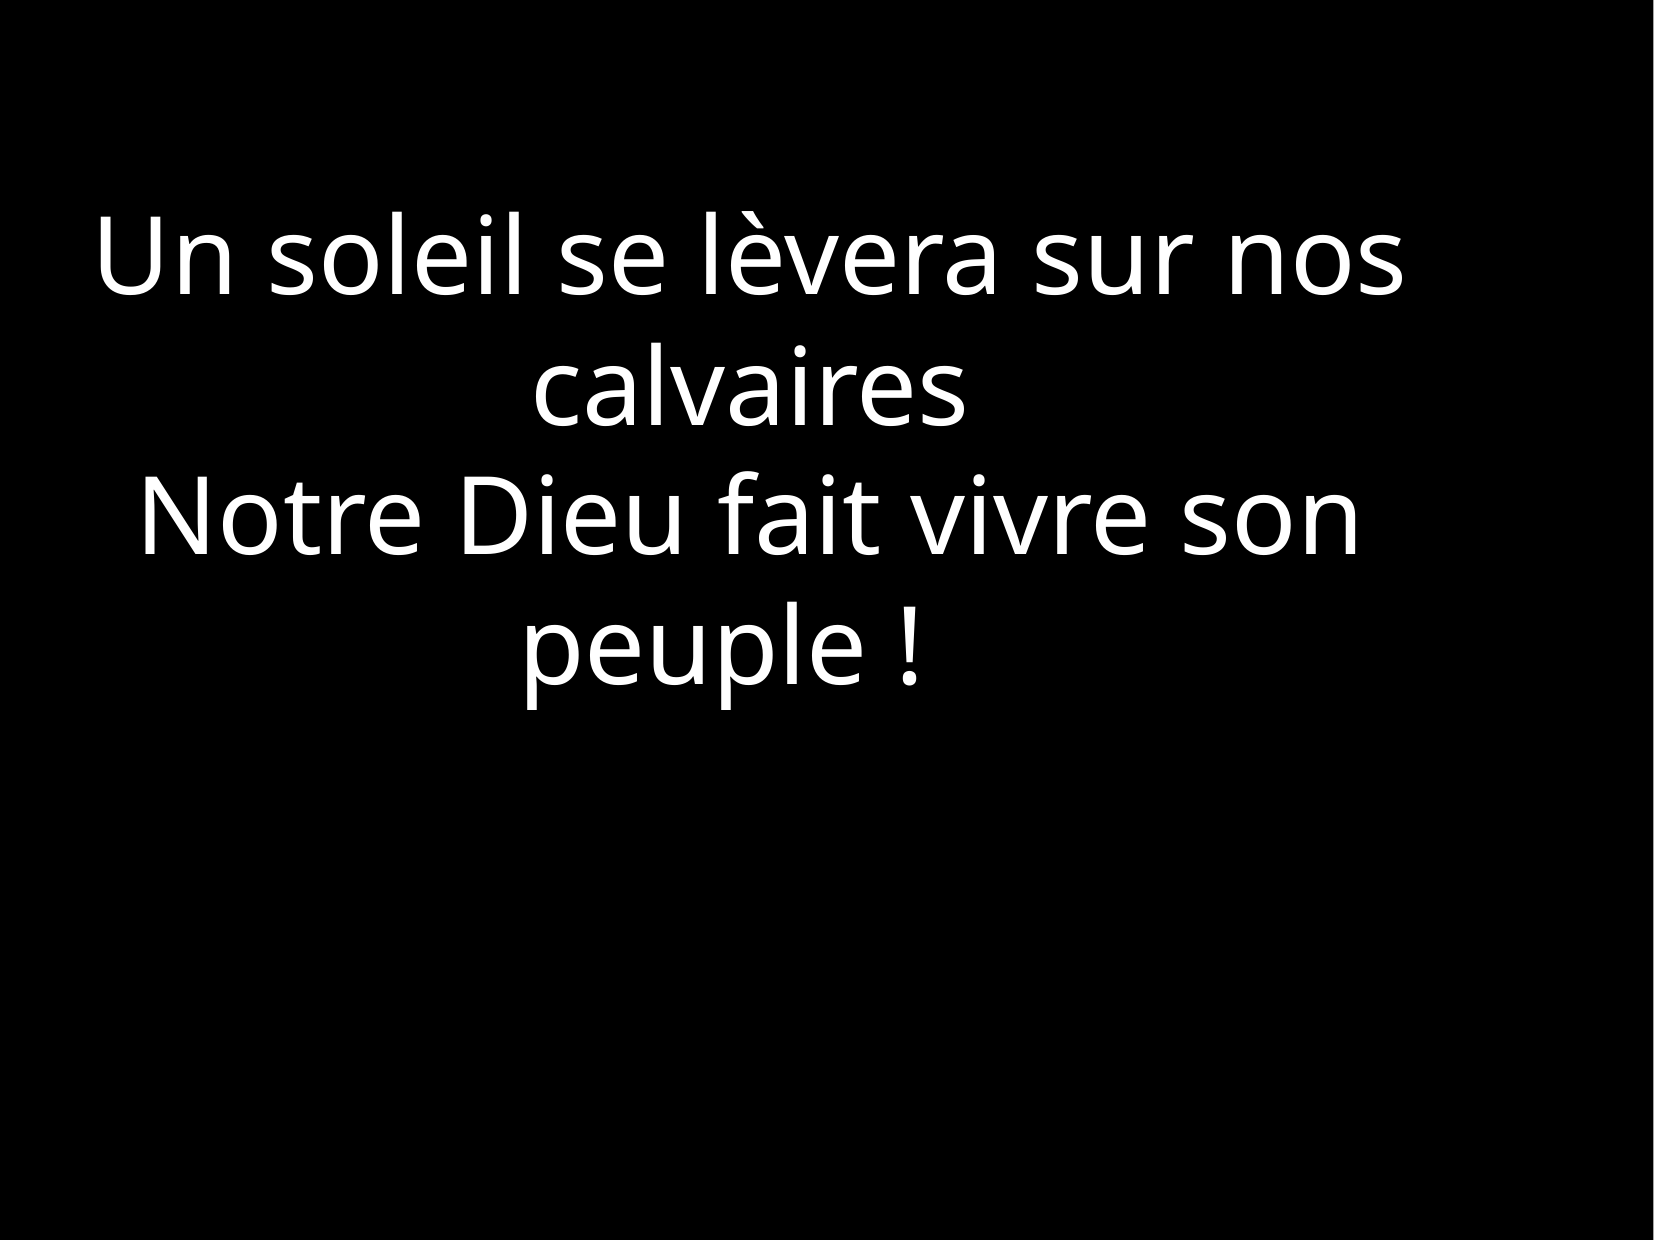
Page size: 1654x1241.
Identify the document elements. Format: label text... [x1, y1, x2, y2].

text_box Un soleil se lèvera sur nos calvaires Notre Dieu fait vivre son peuple ! [0, 314, 1501, 839]
